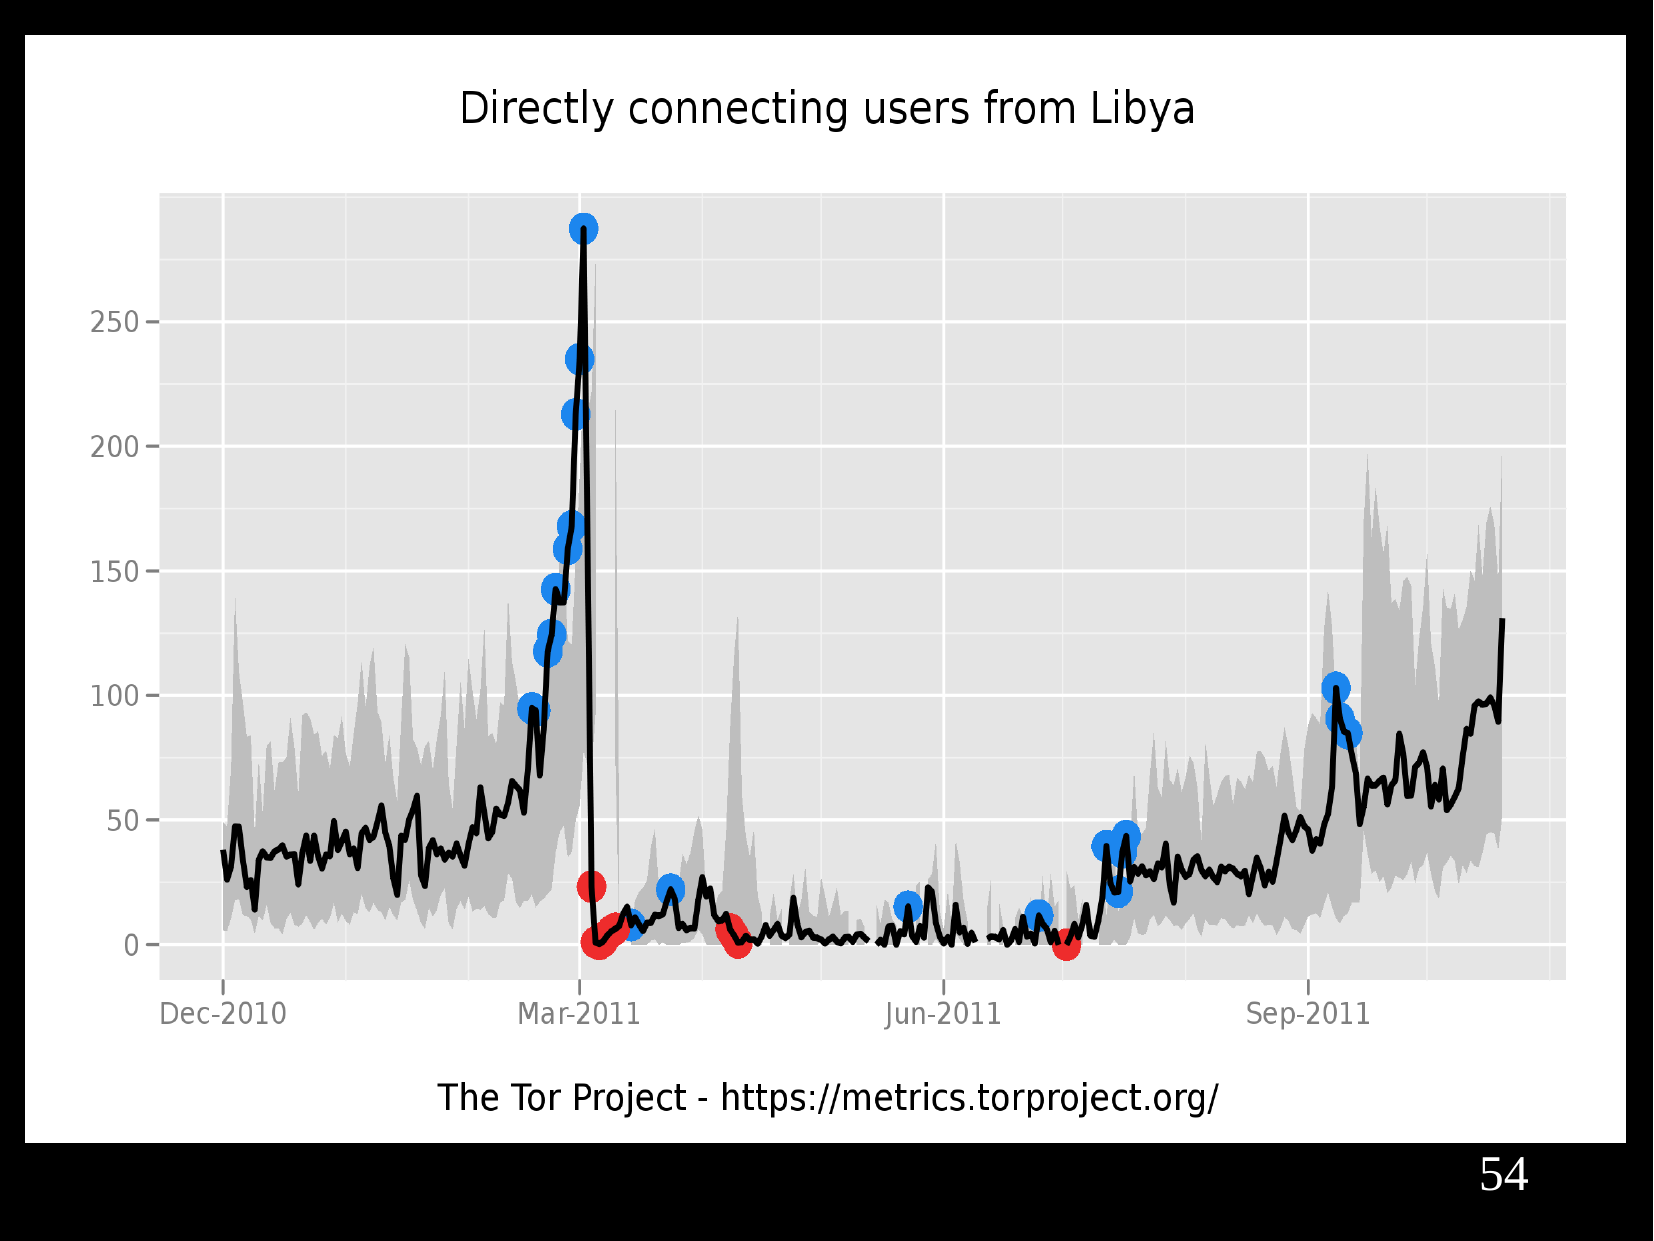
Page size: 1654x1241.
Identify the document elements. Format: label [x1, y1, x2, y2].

picture [25, 35, 1626, 1143]
